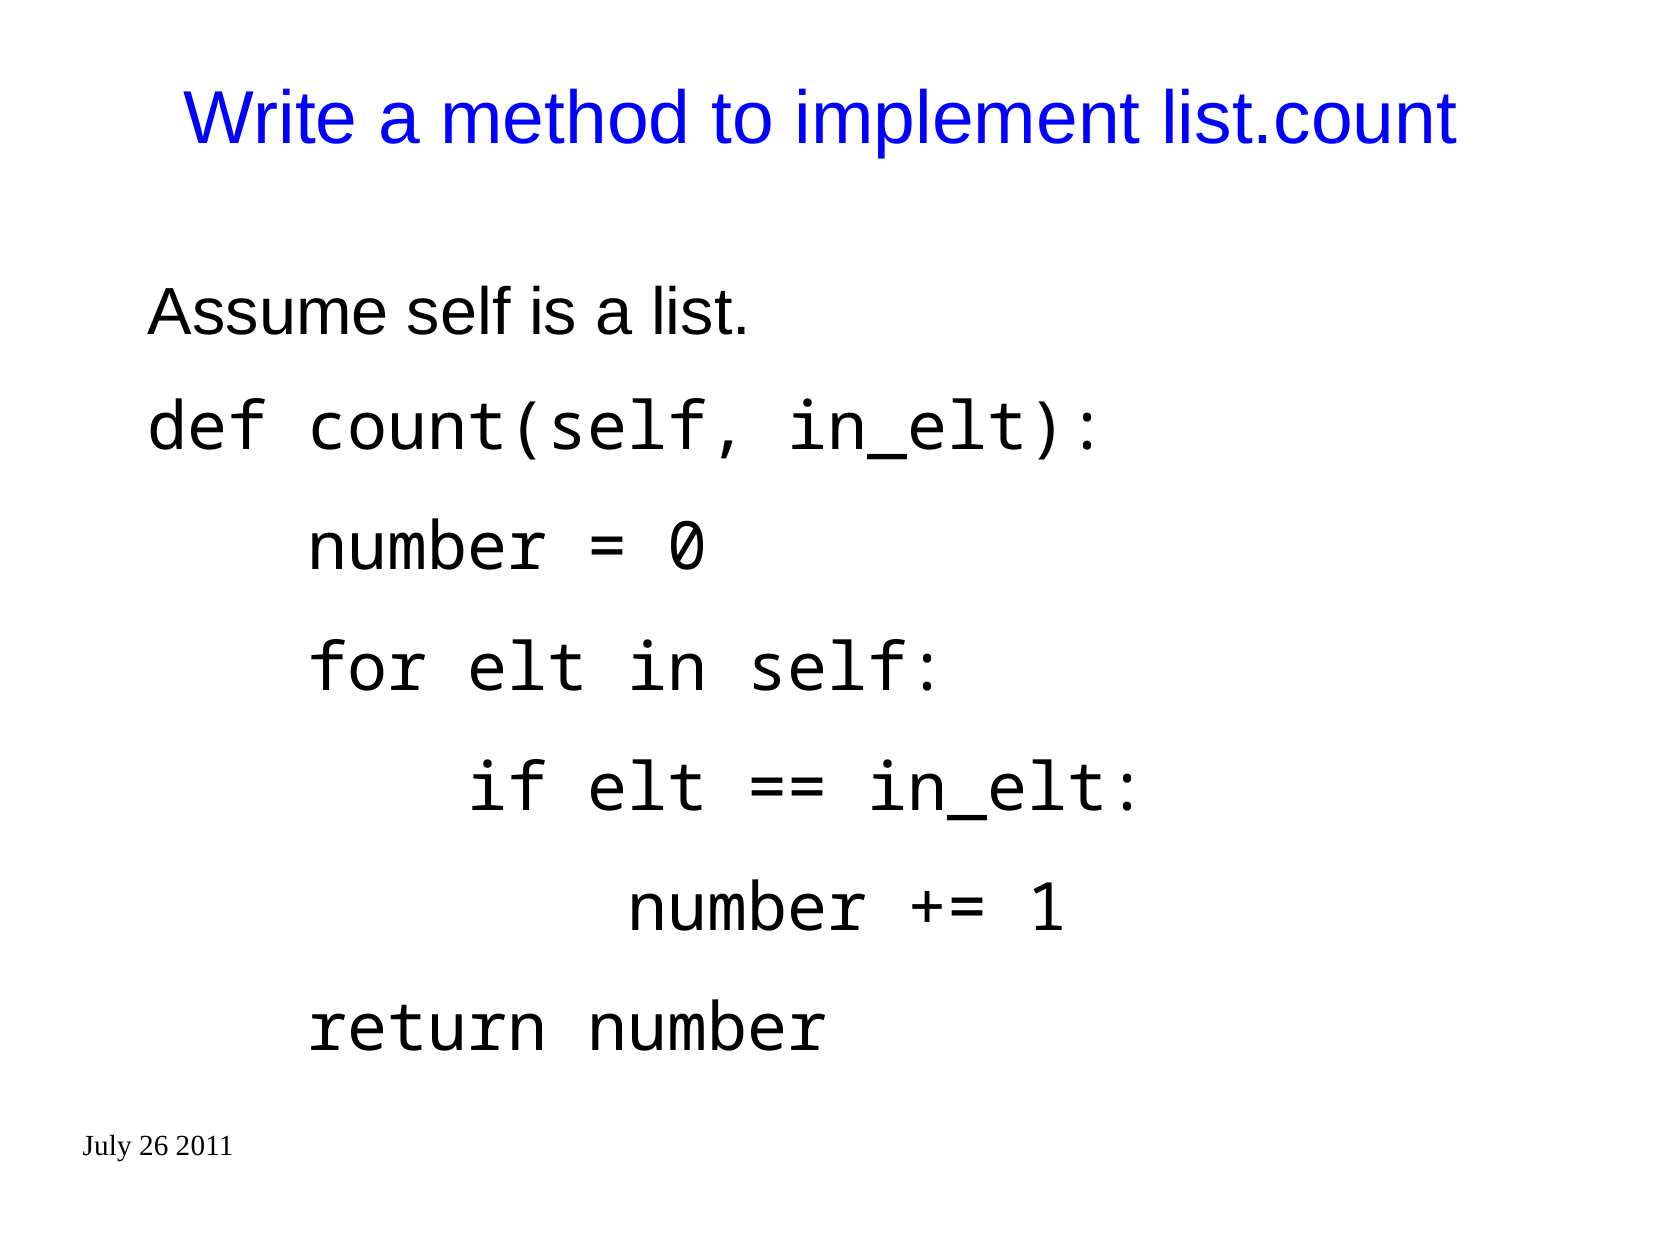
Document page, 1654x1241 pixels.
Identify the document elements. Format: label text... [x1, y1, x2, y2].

list Assume self is a list. def count(self, in_elt): number = 0 for elt in self: if elt == in_elt: number += 1 return number [76, 274, 1565, 1093]
title Write a method to implement list.count [76, 58, 1565, 178]
